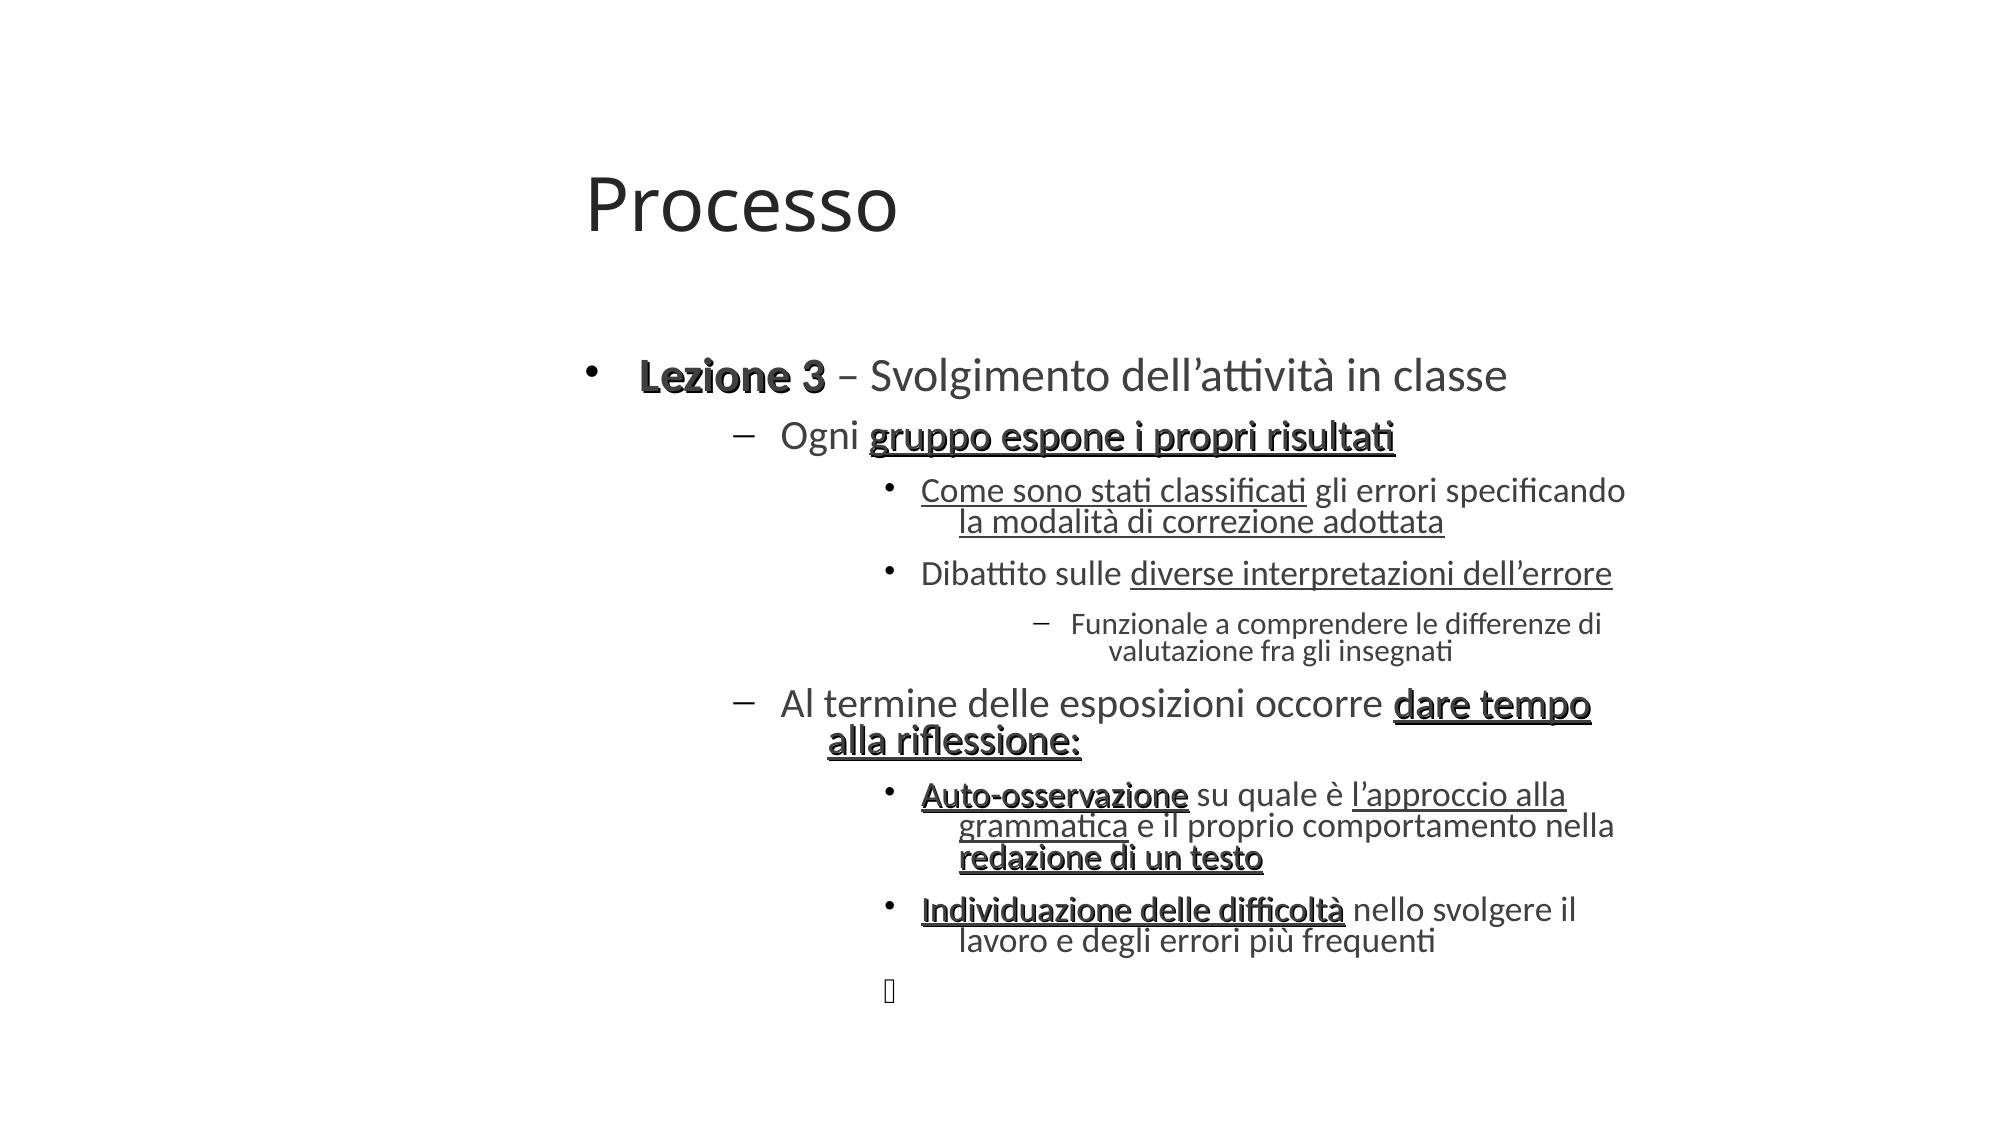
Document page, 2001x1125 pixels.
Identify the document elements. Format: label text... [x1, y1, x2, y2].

title Processo [569, 102, 1651, 313]
list Lezione 3 – Svolgimento dell’attività in classe Ogni gruppo espone i propri risultati Come sono stati classificati gli errori specificando la modalità di correzione adottata Dibattito sulle diverse interpretazioni dell’errore Funzionale a comprendere le differenze di valutazione fra gli insegnati Al termine delle esposizioni occorre dare tempo alla riflessione: Auto-osservazione su quale è l’approccio alla grammatica e il proprio comportamento nella redazione di un testo Individuazione delle difficoltà nello svolgere il lavoro e degli errori più frequenti [568, 350, 1651, 970]
